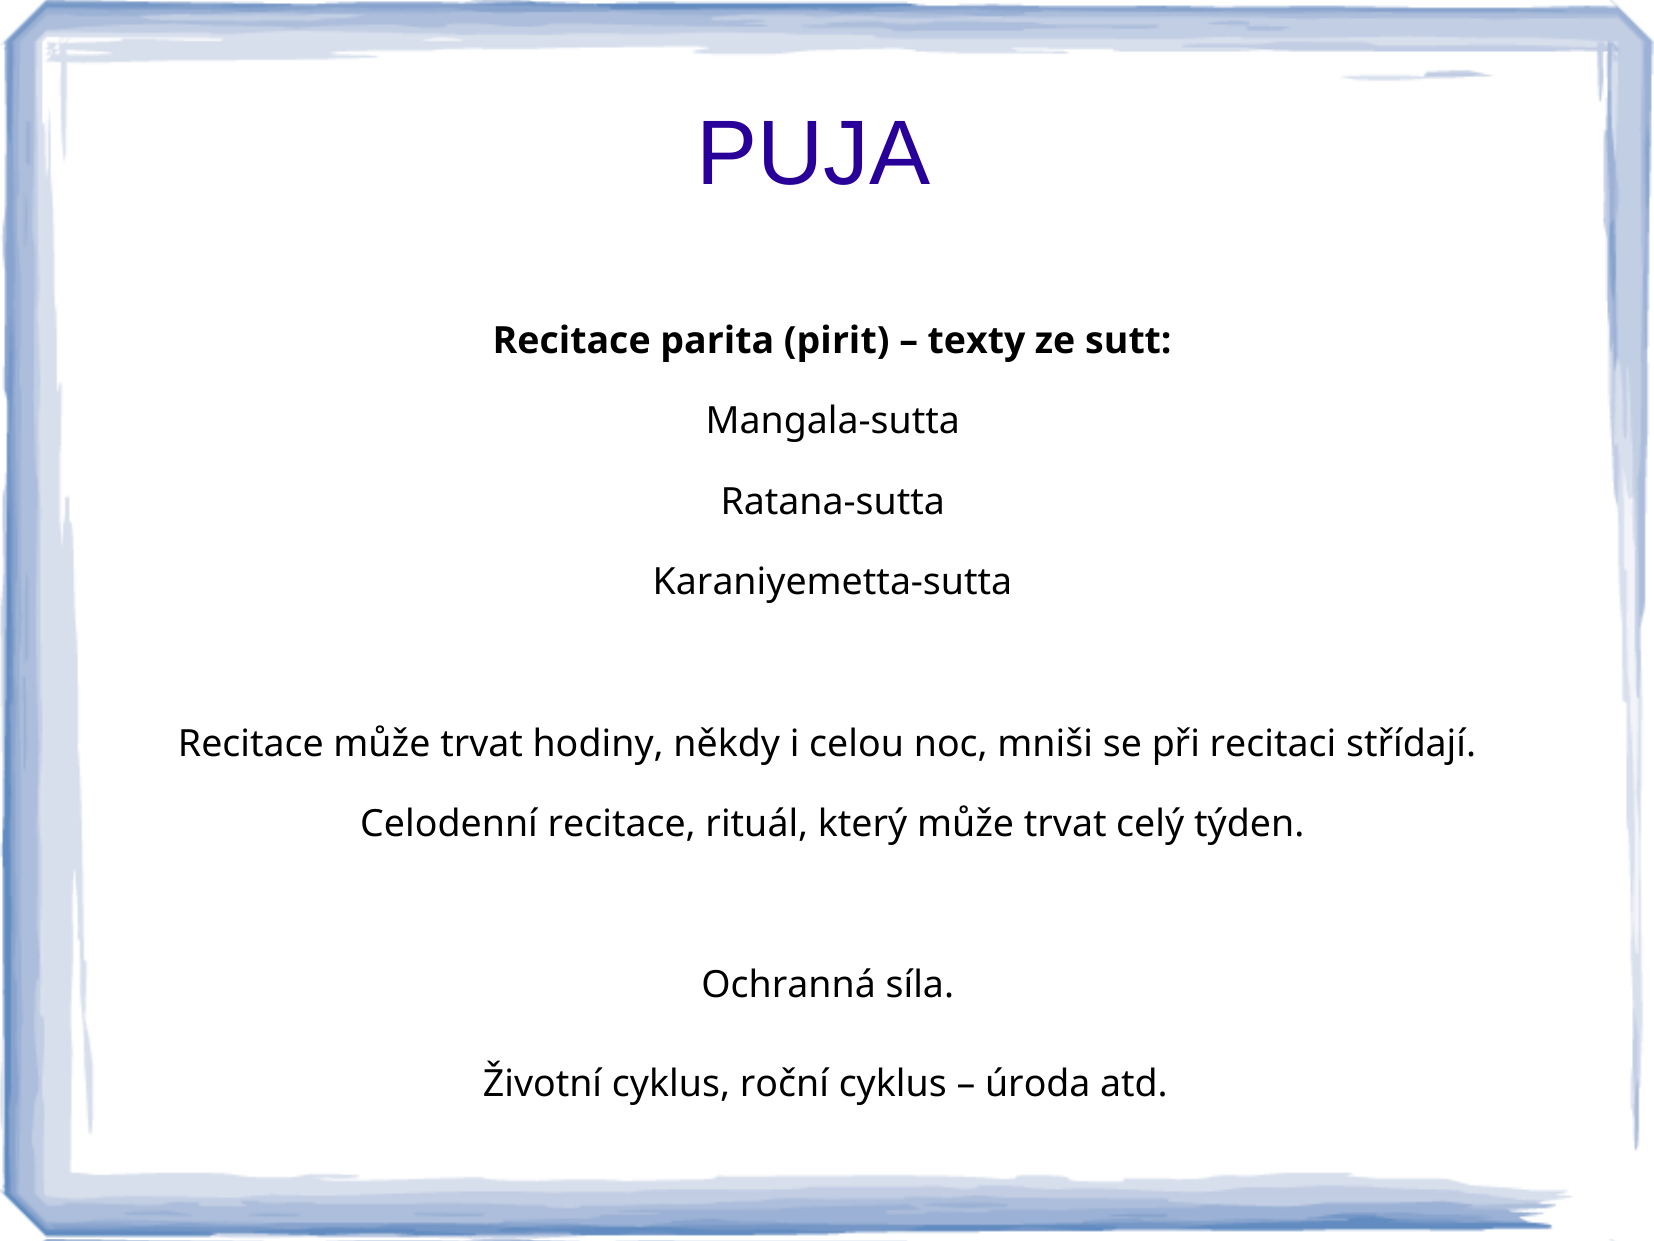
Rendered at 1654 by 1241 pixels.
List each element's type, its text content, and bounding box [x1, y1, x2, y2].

title PUJA [82, 49, 1571, 257]
picture [0, 0, 1654, 1241]
subtitle Recitace parita (pirit) – texty ze sutt: Mangala-sutta Ratana-sutta Karaniyemetta-sutta Recitace může trvat hodiny, někdy i celou noc, mniši se při recitaci střídají. Celodenní recitace, rituál, který může trvat celý týden. Ochranná síla. Životní cyklus, roční cyklus – úroda atd. [88, 303, 1577, 1123]
